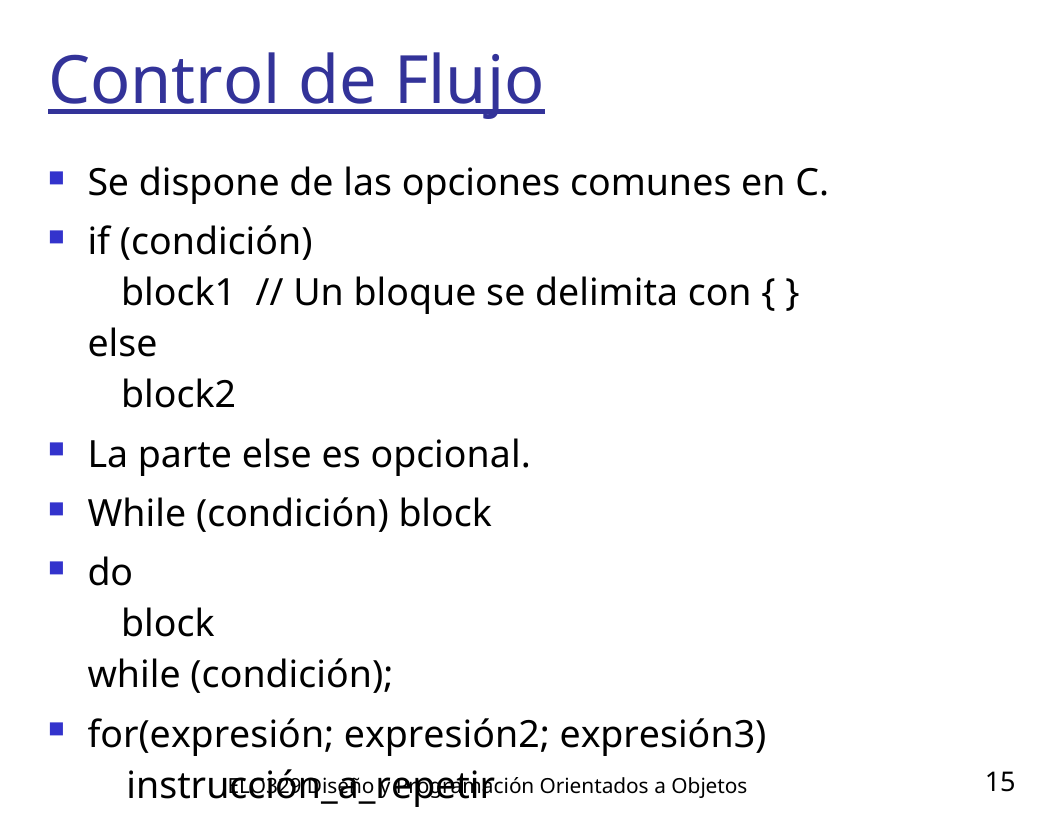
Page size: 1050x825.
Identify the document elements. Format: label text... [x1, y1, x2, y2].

title Control de Flujo [37, 19, 1026, 129]
list Se dispone de las opciones comunes en C. if (condición) block1 // Un bloque se delimita con { } else block2 La parte else es opcional. While (condición) block do block while (condición); for(expresión; expresión2; expresión3) instrucción_a_repetir switch : análoga a C. [37, 150, 1023, 751]
